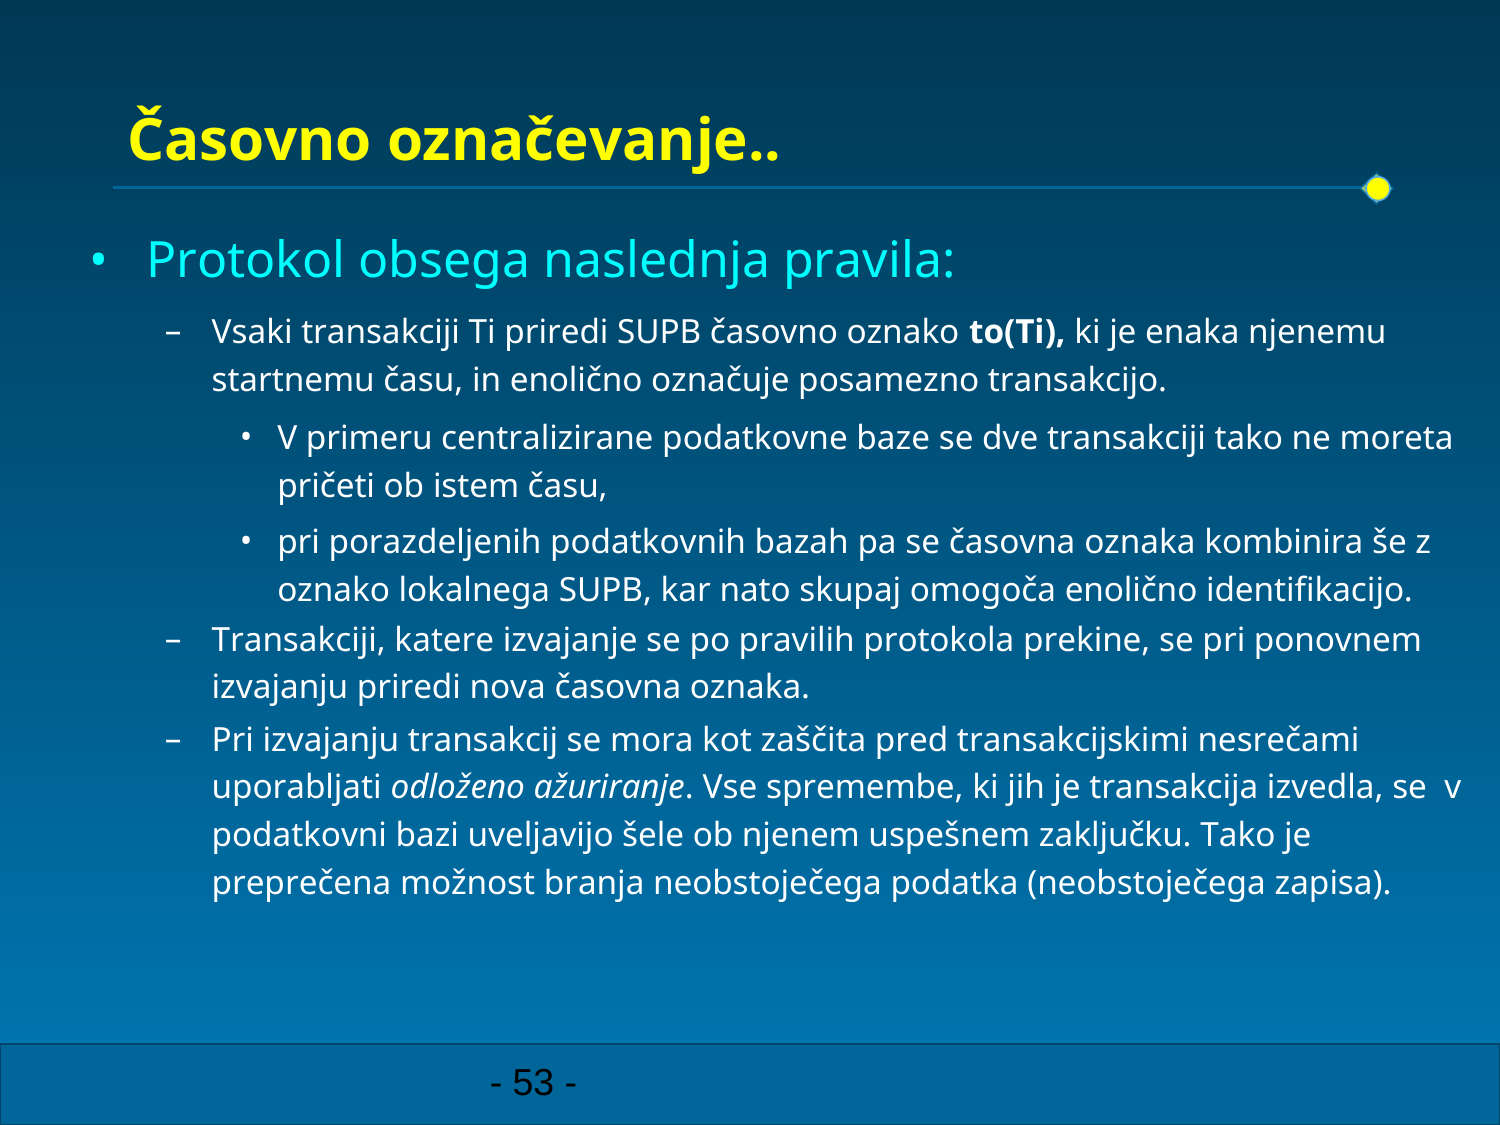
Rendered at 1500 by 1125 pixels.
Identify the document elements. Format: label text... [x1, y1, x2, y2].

title Časovno označevanje.. [112, 94, 1388, 181]
list Protokol obsega naslednja pravila: Vsaki transakciji Ti priredi SUPB časovno oznako to(Ti), ki je enaka njenemu startnemu času, in enolično označuje posamezno transakcijo. V primeru centralizirane podatkovne baze se dve transakciji tako ne moreta pričeti ob istem času, pri porazdeljenih podatkovnih bazah pa se časovna oznaka kombinira še z oznako lokalnega SUPB, kar nato skupaj omogoča enolično identifikacijo. Transakciji, katere izvajanje se po pravilih protokola prekine, se pri ponovnem izvajanju priredi nova časovna oznaka. Pri izvajanju transakcij se mora kot zaščita pred transakcijskimi nesrečami uporabljati odloženo ažuriranje. Vse spremembe, ki jih je transakcija izvedla, se v podatkovni bazi uveljavijo šele ob njenem uspešnem zaključku. Tako je preprečena možnost branja neobstoječega podatka (neobstoječega zapisa). [75, 207, 1500, 942]
